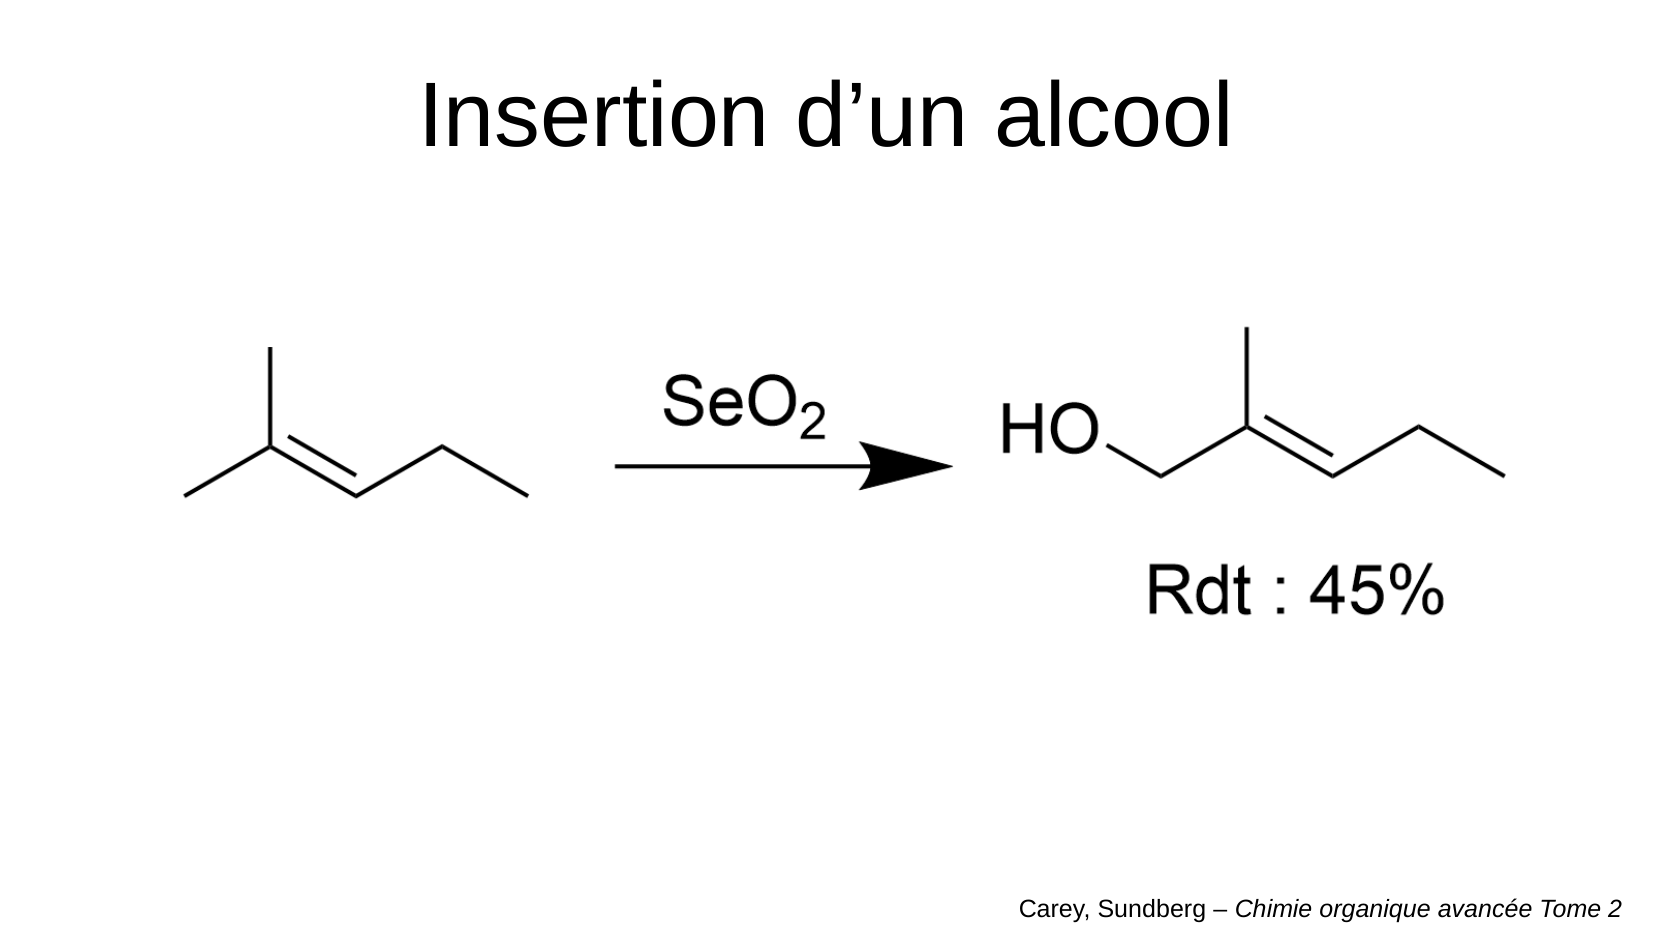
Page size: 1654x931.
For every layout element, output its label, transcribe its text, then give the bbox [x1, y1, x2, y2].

title Insertion d’un alcool [82, 37, 1571, 193]
picture [135, 259, 1571, 664]
text_box Carey, Sundberg – Chimie organique avancée Tome 2 [1003, 887, 1654, 931]
